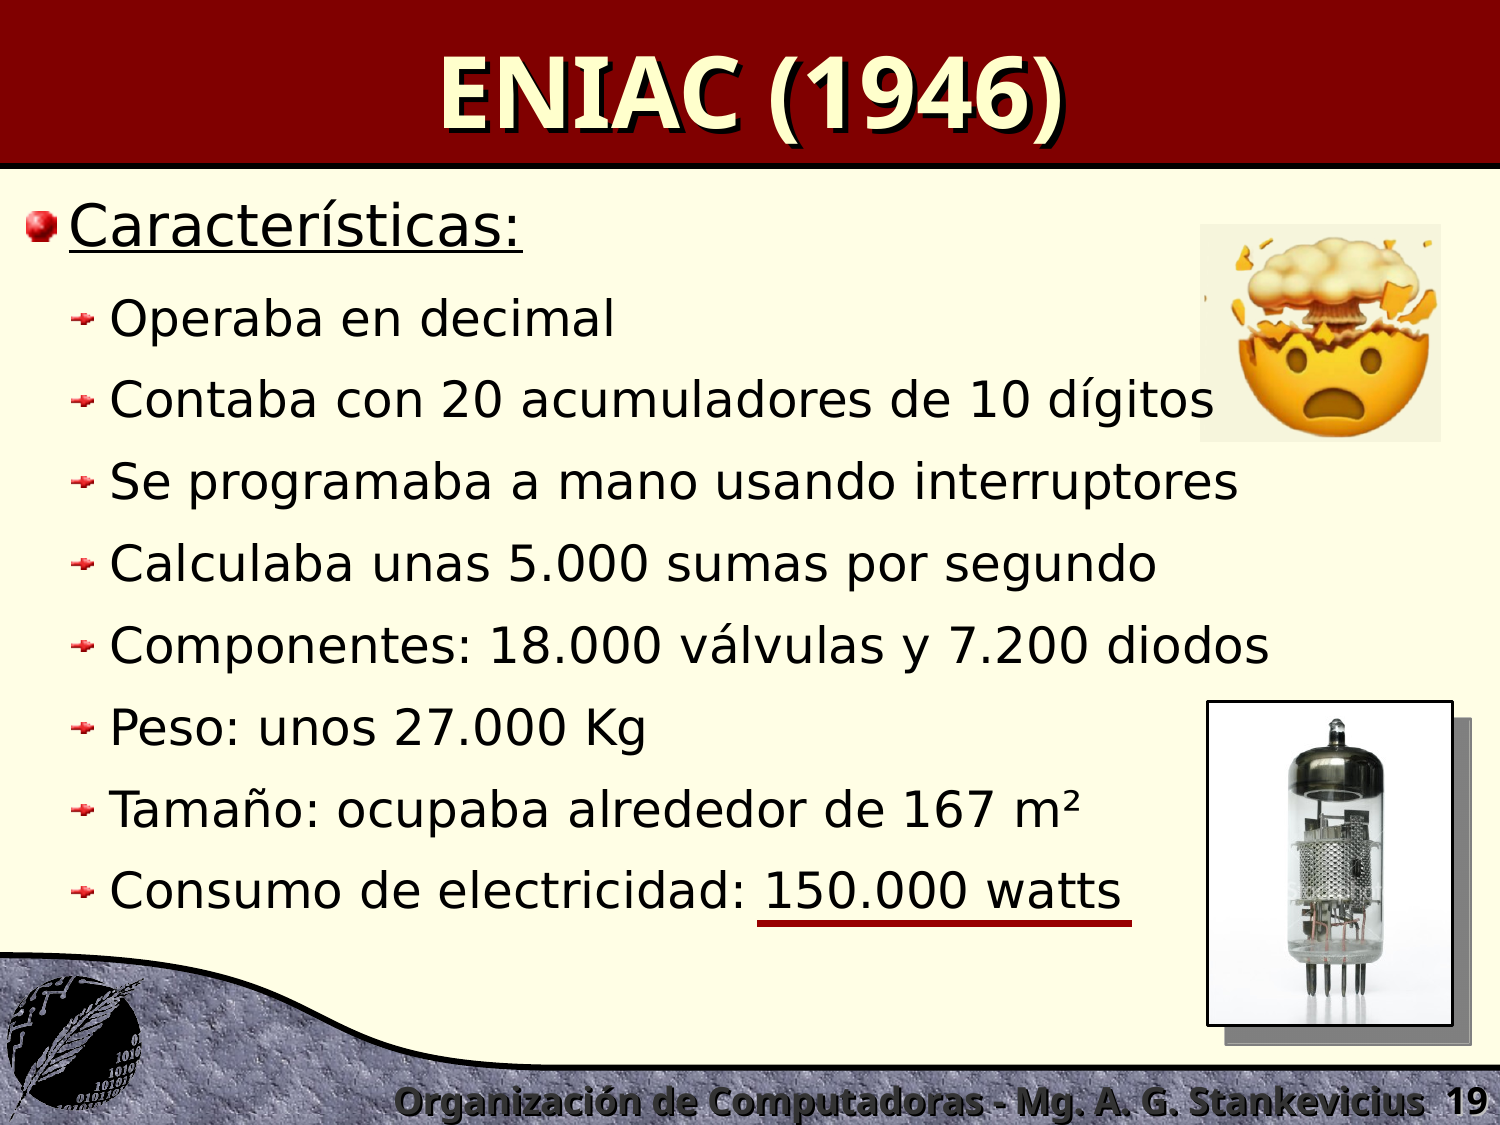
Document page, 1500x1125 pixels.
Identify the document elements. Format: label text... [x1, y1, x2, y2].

picture [1058, 1100, 1065, 1110]
title ENIAC (1946) [15, 5, 1485, 160]
picture [1209, 702, 1451, 1025]
picture [448, 1100, 455, 1110]
picture [802, 1100, 806, 1110]
list Características: Operaba en decimal Contaba con 20 acumuladores de 10 dígitos Se programaba a mano usando interruptores Calculaba unas 5.000 sumas por segundo Componentes: 18.000 válvulas y 7.200 diodos Peso: unos 27.000 Kg Tamaño: ocupaba alrededor de 167 m² Consumo de electricidad: 150.000 watts [11, 192, 1486, 935]
picture [0, 959, 1500, 1125]
picture [1200, 224, 1441, 442]
